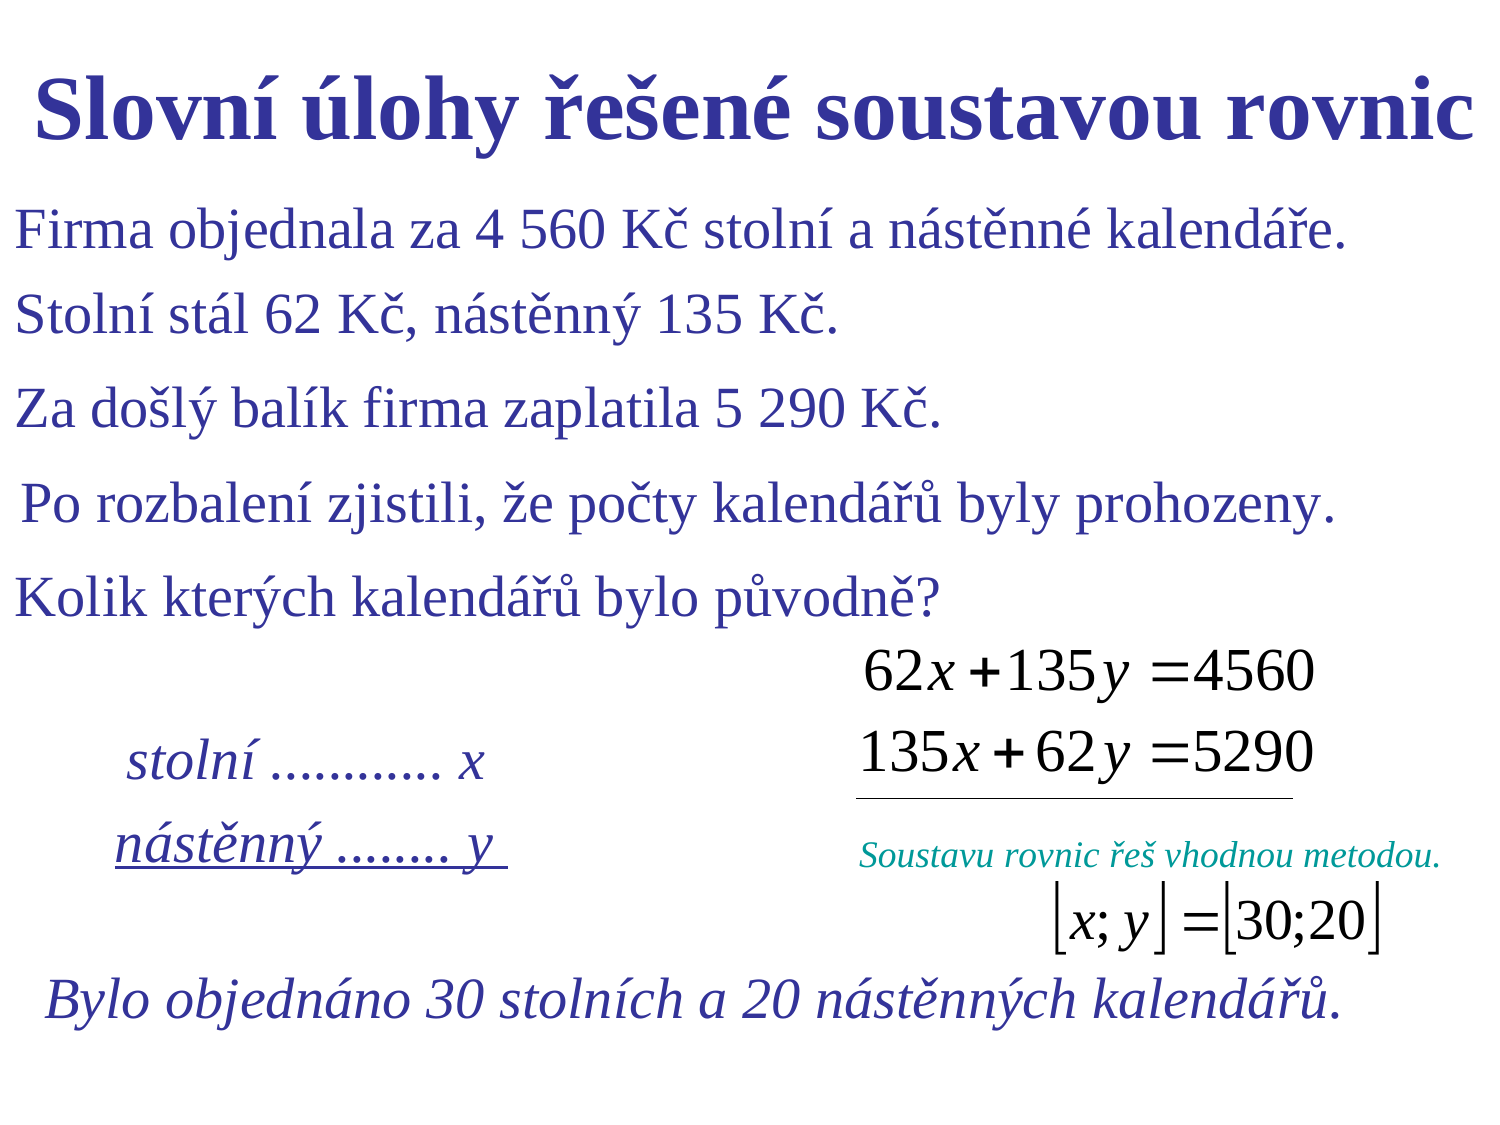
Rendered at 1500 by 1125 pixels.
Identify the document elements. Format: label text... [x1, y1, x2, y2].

chart [1045, 883, 1389, 952]
text_box stolní ............ x [111, 713, 928, 800]
text_box Firma objednala za 4 560 Kč stolní a nástěnné kalendáře. [0, 182, 1500, 267]
text_box nástěnný ........ y [100, 796, 550, 882]
text_box Po rozbalení zjistili, že počty kalendářů byly prohozeny. [5, 456, 1381, 542]
text_box Za došlý balík firma zaplatila 5 290 Kč. [0, 361, 1500, 448]
text_box Slovní úlohy řešené soustavou rovnic [5, 8, 1500, 197]
text_box Bylo objednáno 30 stolních a 20 nástěnných kalendářů. [29, 952, 1500, 1038]
text_box Stolní stál 62 Kč, nástěnný 135 Kč. [0, 267, 1500, 353]
chart [855, 634, 1326, 797]
text_box Kolik kterých kalendářů bylo původně? [0, 550, 986, 637]
text_box Soustavu rovnic řeš vhodnou metodou. [844, 822, 1500, 883]
